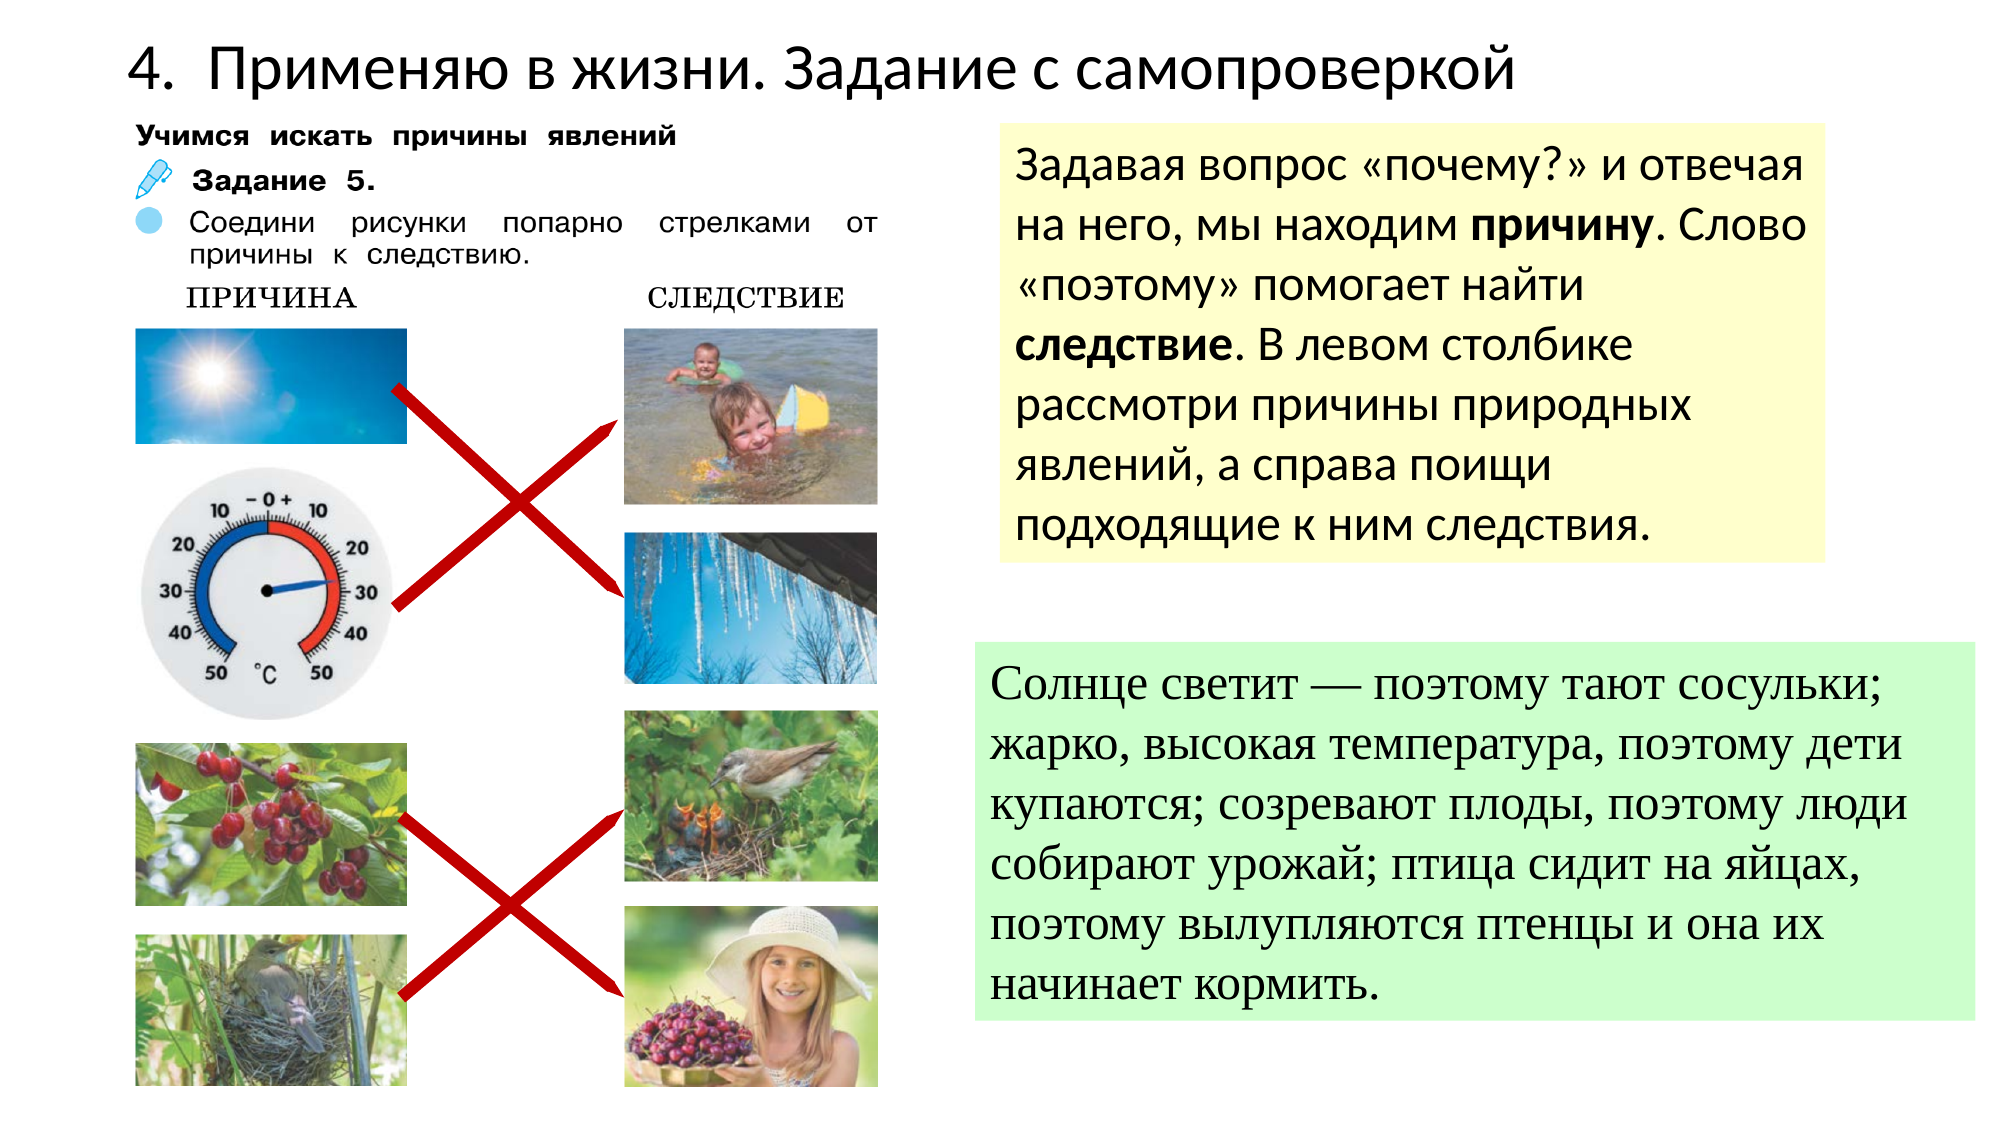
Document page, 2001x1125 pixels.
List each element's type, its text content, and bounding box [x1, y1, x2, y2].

picture [112, 116, 901, 1100]
title 4. Применяю в жизни. Задание с самопроверкой [112, 25, 1838, 112]
text_box Задавая вопрос «почему?» и отвечая на него, мы находим причину. Слово «поэтому» помогает найти следствие. В левом столбике рассмотри причины природных явлений, а справа поищи подходящие к ним следствия. [999, 123, 1826, 563]
text_box Солнце светит — поэтому тают сосульки; жарко, высокая температура, поэтому дети купаются; созревают плоды, поэтому люди собирают урожай; птица сидит на яйцах, поэтому вылупляются птенцы и она их начинает кормить. [975, 641, 1976, 1021]
